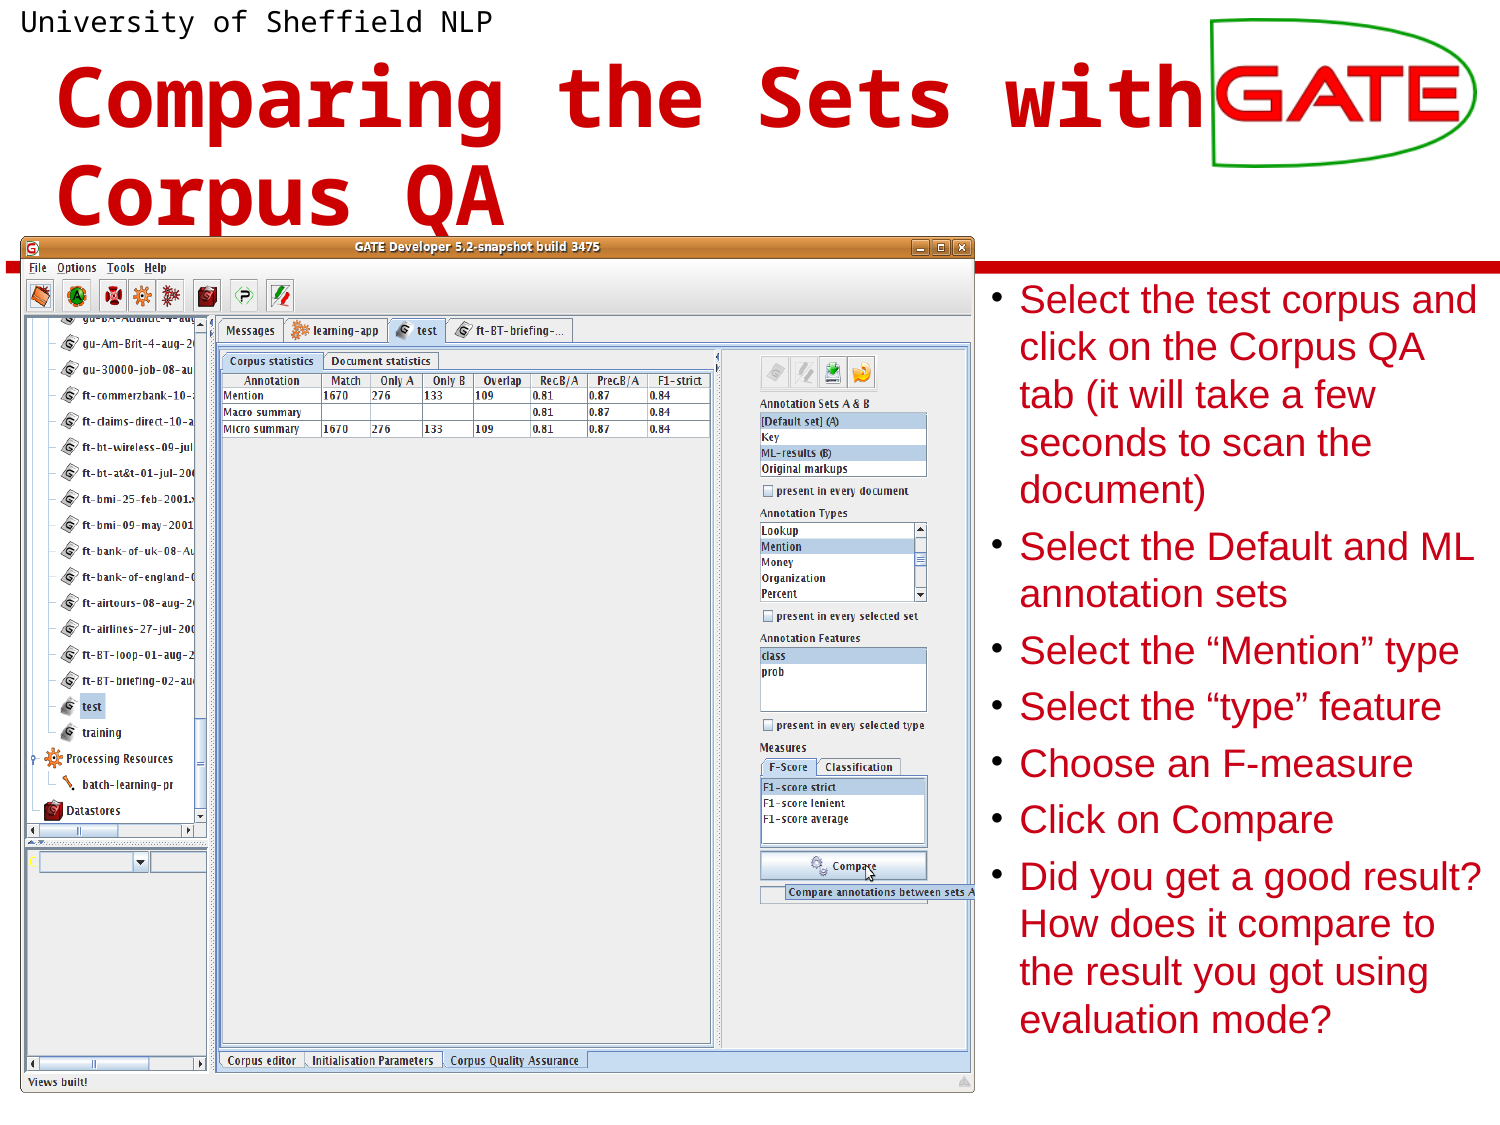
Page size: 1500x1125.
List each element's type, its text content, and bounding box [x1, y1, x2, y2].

list Select the test corpus and click on the Corpus QA tab (it will take a few seconds to scan the document) Select the Default and ML annotation sets Select the “Mention” type Select the “type” feature Choose an F-measure Click on Compare Did you get a good result? How does it compare to the result you got using evaluation mode? [974, 265, 1500, 1093]
title Comparing the Sets with Corpus QA [41, 37, 1391, 254]
picture [20, 236, 975, 1093]
picture [1210, 18, 1477, 168]
